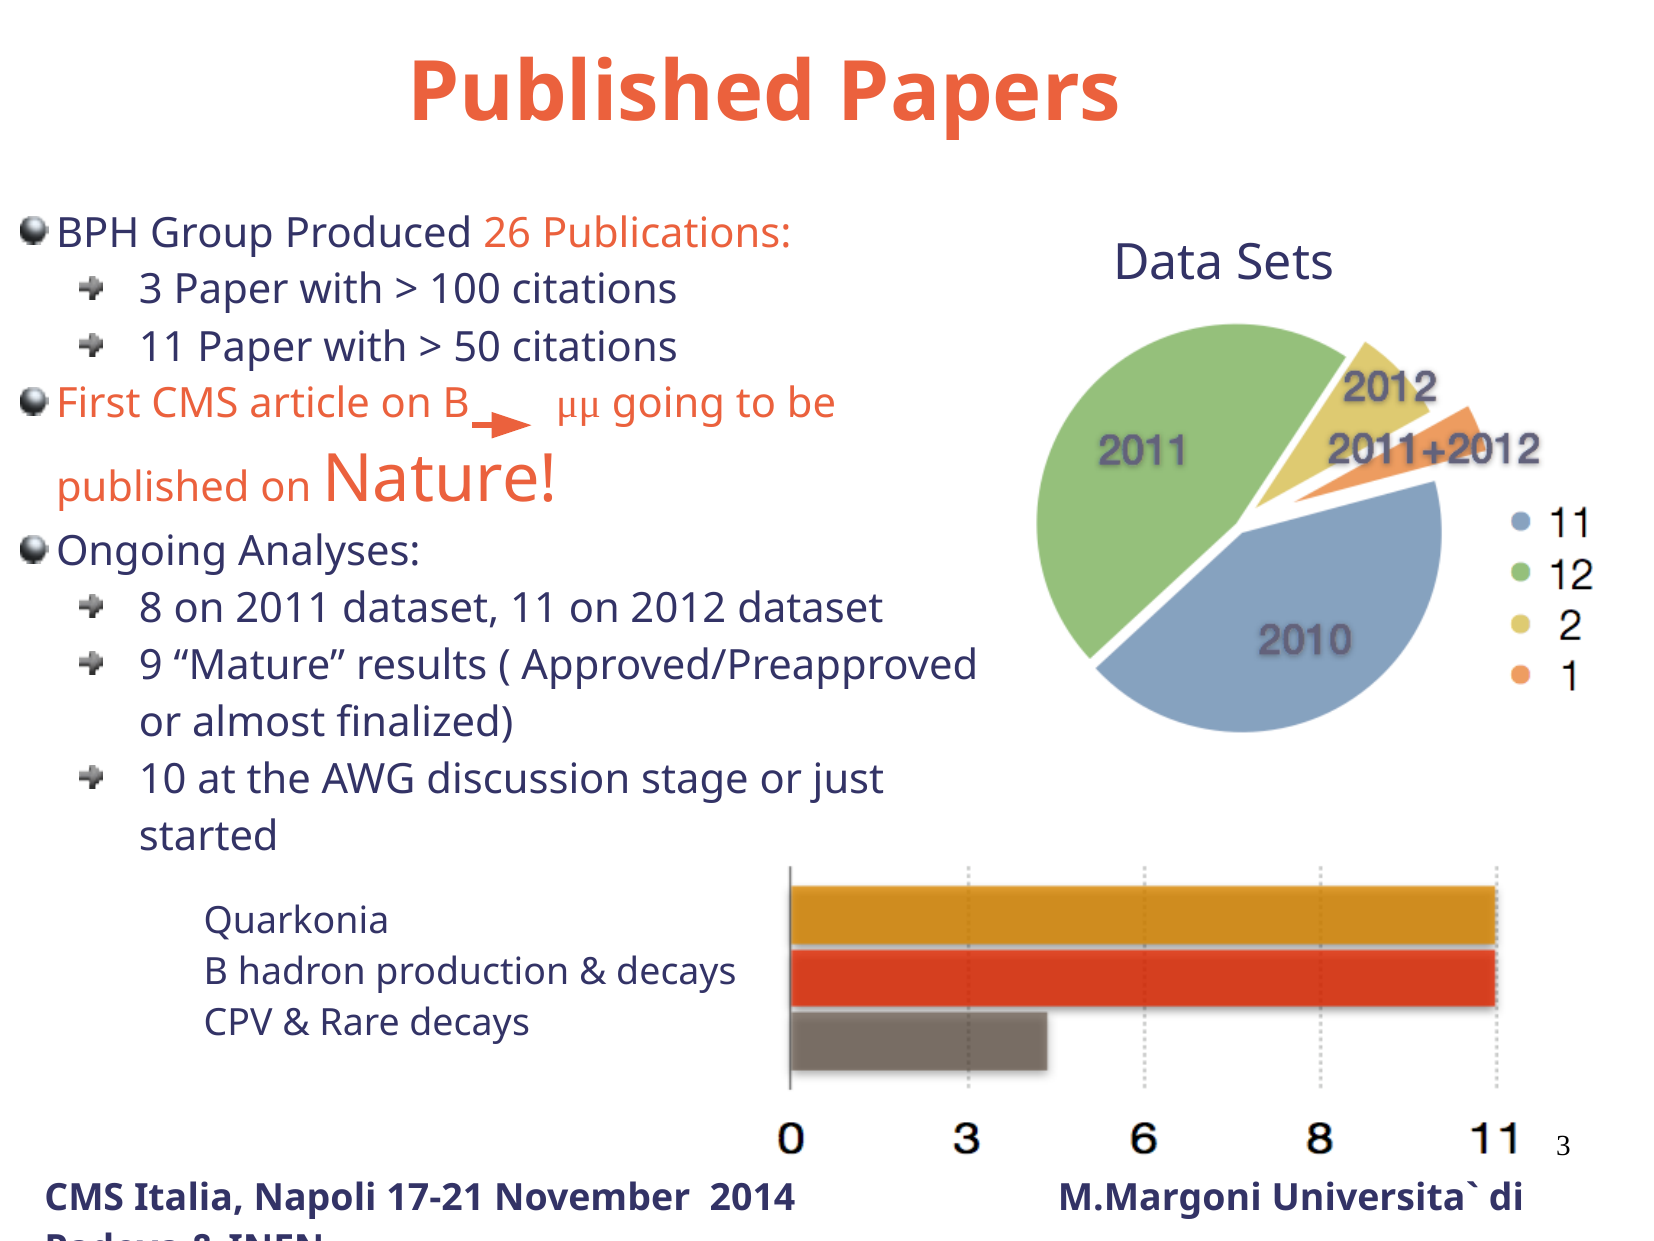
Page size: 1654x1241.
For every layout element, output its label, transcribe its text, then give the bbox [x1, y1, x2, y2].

text_box Data Sets [1098, 218, 1654, 311]
text_box CMS Italia, Napoli 17-21 November 2014 M.Margoni Universita` di Padova & INFN [29, 1163, 1625, 1237]
text_box BPH Group Produced 26 Publications: 3 Paper with > 100 citations 11 Paper with > 50 citations First CMS article on B μμ going to be published on Nature! Ongoing Analyses: 8 on 2011 dataset, 11 on 2012 dataset 9 “Mature” results ( Approved/Preapproved or almost finalized) 10 at the AWG discussion stage or just started [5, 194, 999, 959]
picture [1009, 316, 1639, 751]
text_box Quarkonia B hadron production & decays CPV & Rare decays [188, 959, 945, 1074]
picture [767, 856, 1544, 1163]
text_box Published Papers [23, 23, 1619, 164]
